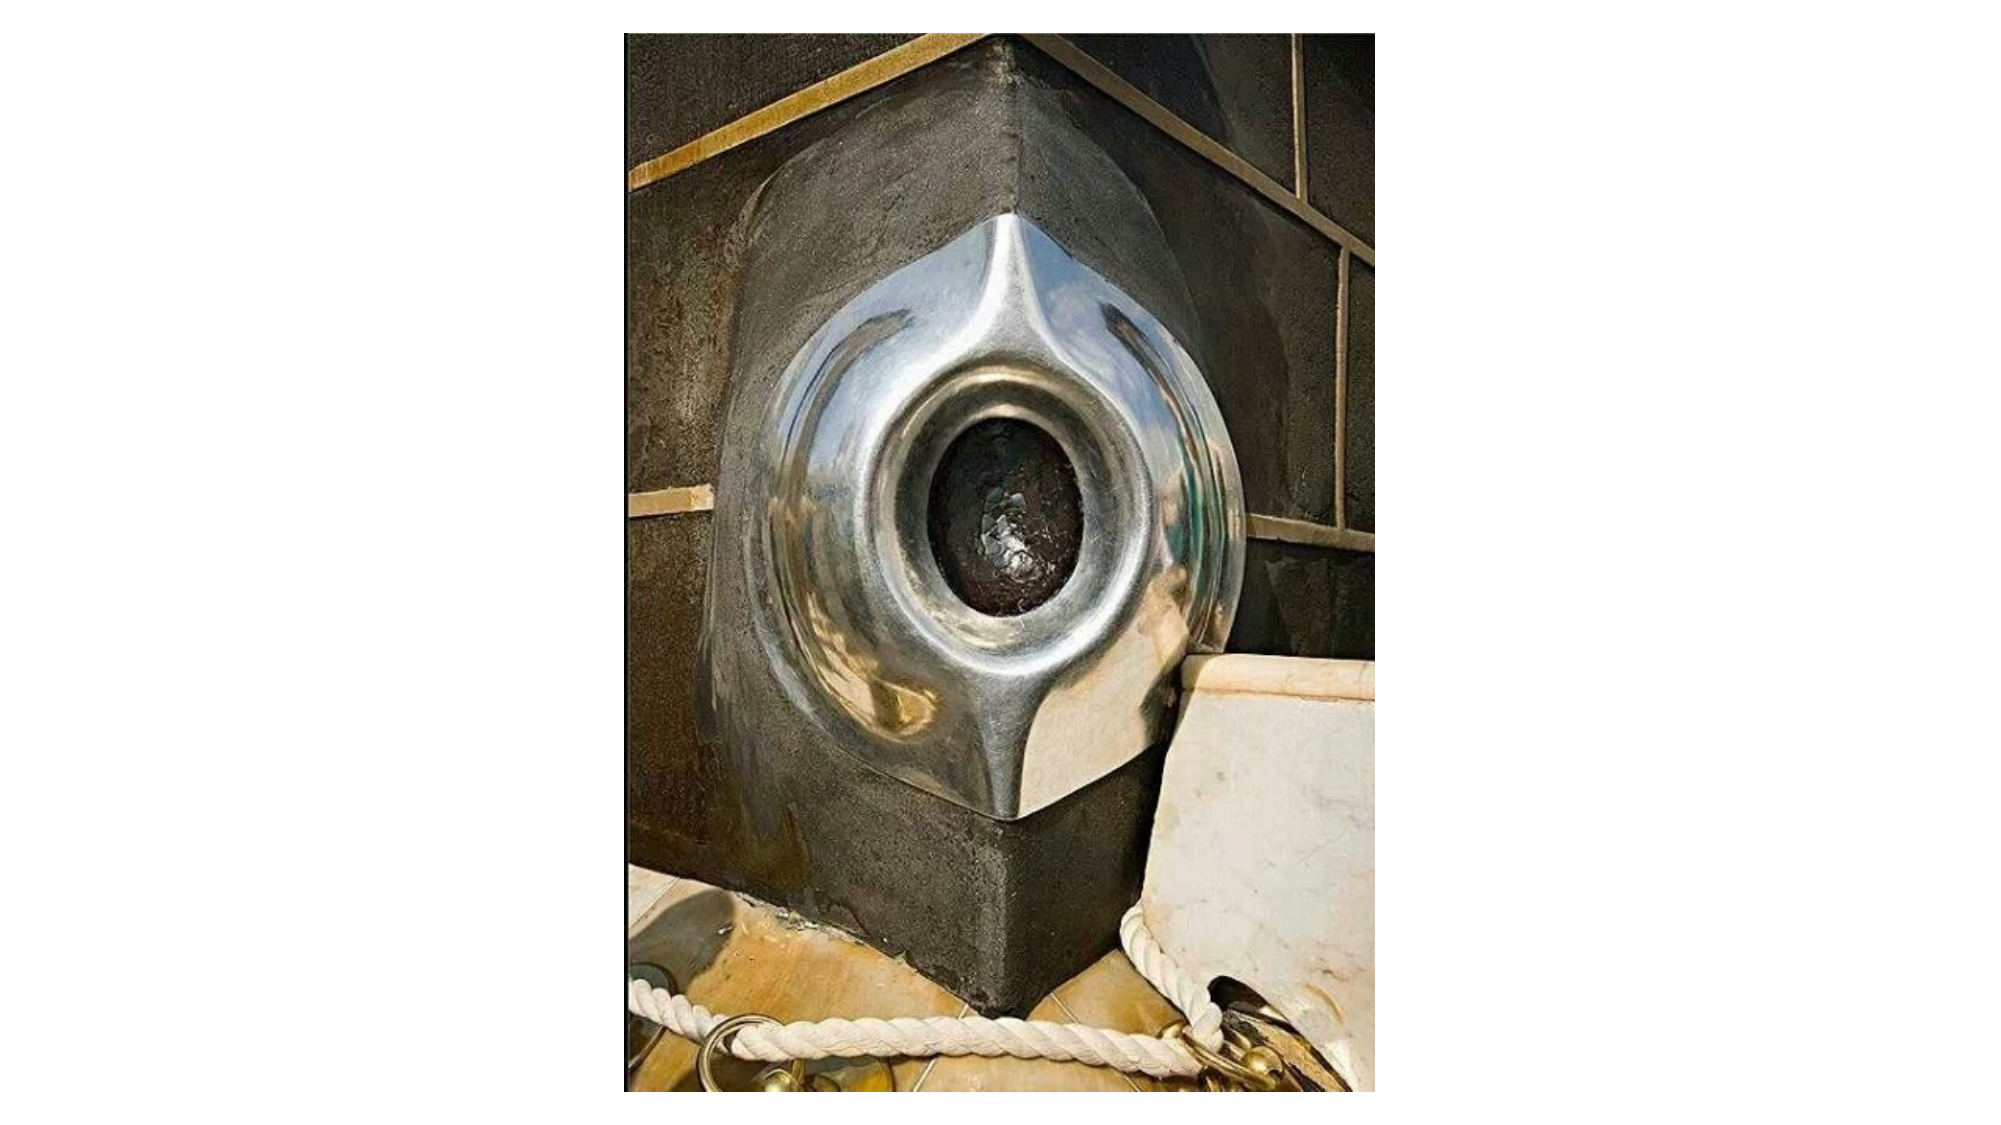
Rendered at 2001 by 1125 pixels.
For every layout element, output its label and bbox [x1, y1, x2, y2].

picture [624, 33, 1375, 1092]
